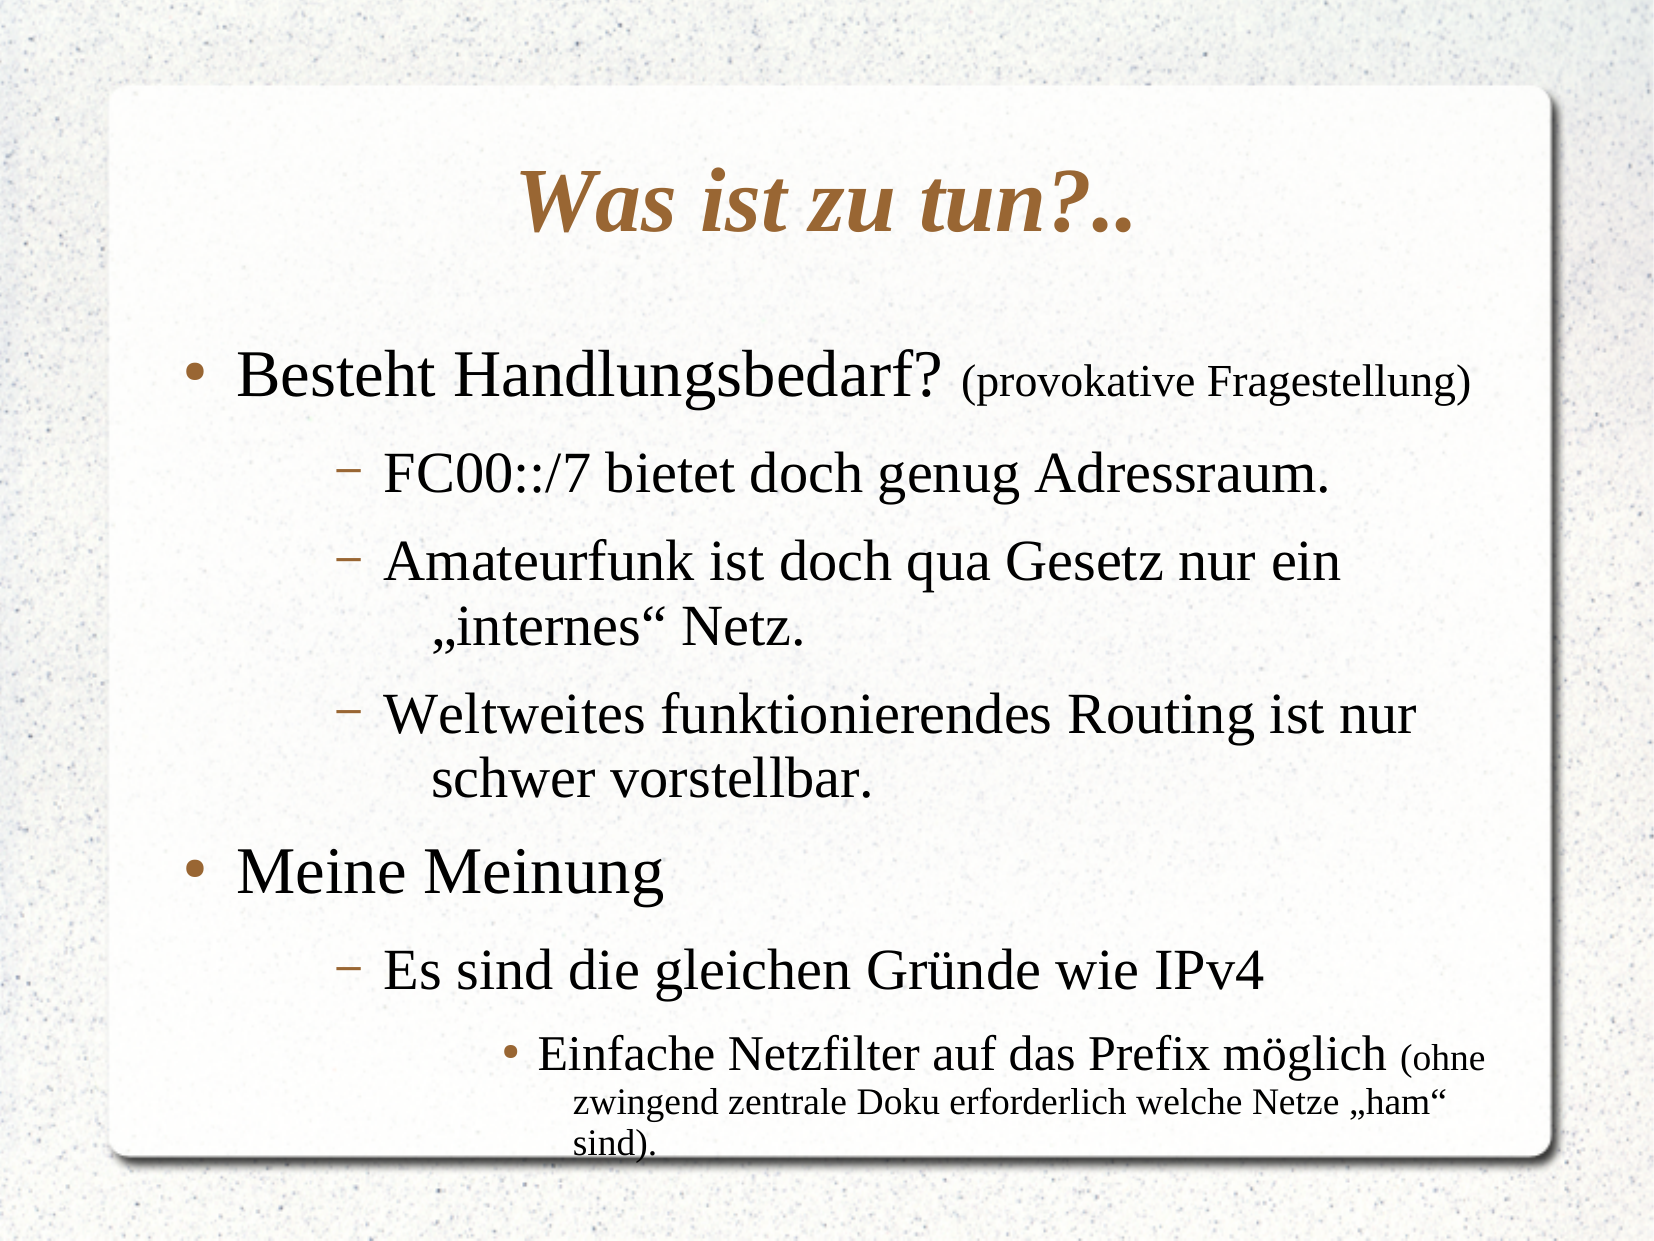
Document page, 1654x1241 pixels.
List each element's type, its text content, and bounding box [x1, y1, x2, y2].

title Was ist zu tun?.. [118, 104, 1536, 297]
list Besteht Handlungsbedarf? (provokative Fragestellung) FC00::/7 bietet doch genug Adressraum. Amateurfunk ist doch qua Gesetz nur ein „internes“ Netz. Weltweites funktionierendes Routing ist nur schwer vorstellbar. Meine Meinung Es sind die gleichen Gründe wie IPv4 Einfache Netzfilter auf das Prefix möglich (ohne zwingend zentrale Doku erforderlich welche Netze „ham“ sind). [147, 336, 1506, 1164]
picture [0, 0, 1654, 1241]
